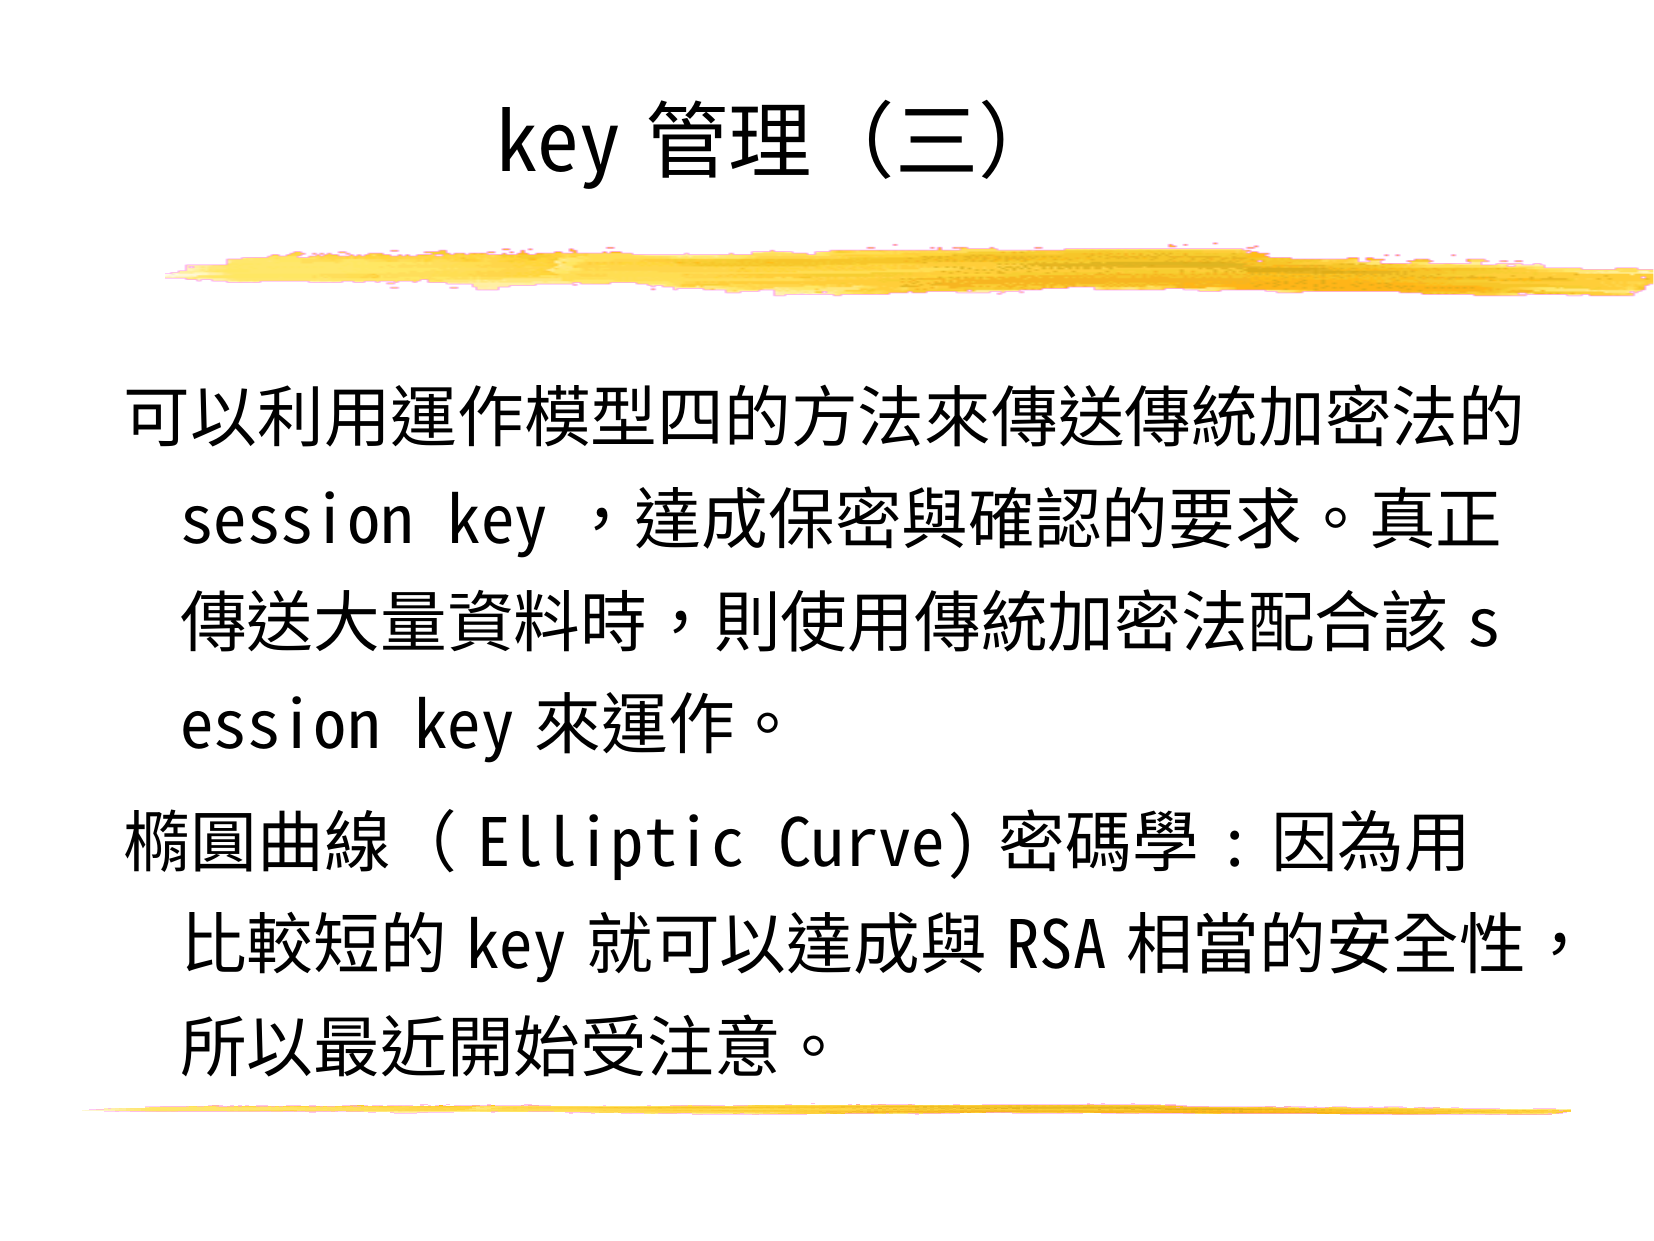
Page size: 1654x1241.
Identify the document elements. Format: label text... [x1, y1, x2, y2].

picture [165, 237, 1654, 308]
list 可以利用運作模型四的方法來傳送傳統加密法的session key，達成保密與確認的要求。真正傳送大量資料時，則使用傳統加密法配合該session key來運作。 橢圓曲線（Elliptic Curve)密碼學:因為用比較短的key就可以達成與RSA相當的安全性，所以最近開始受注意。 [124, 358, 1530, 1103]
picture [82, 1102, 1571, 1117]
title key管理（三） [76, 28, 1482, 235]
